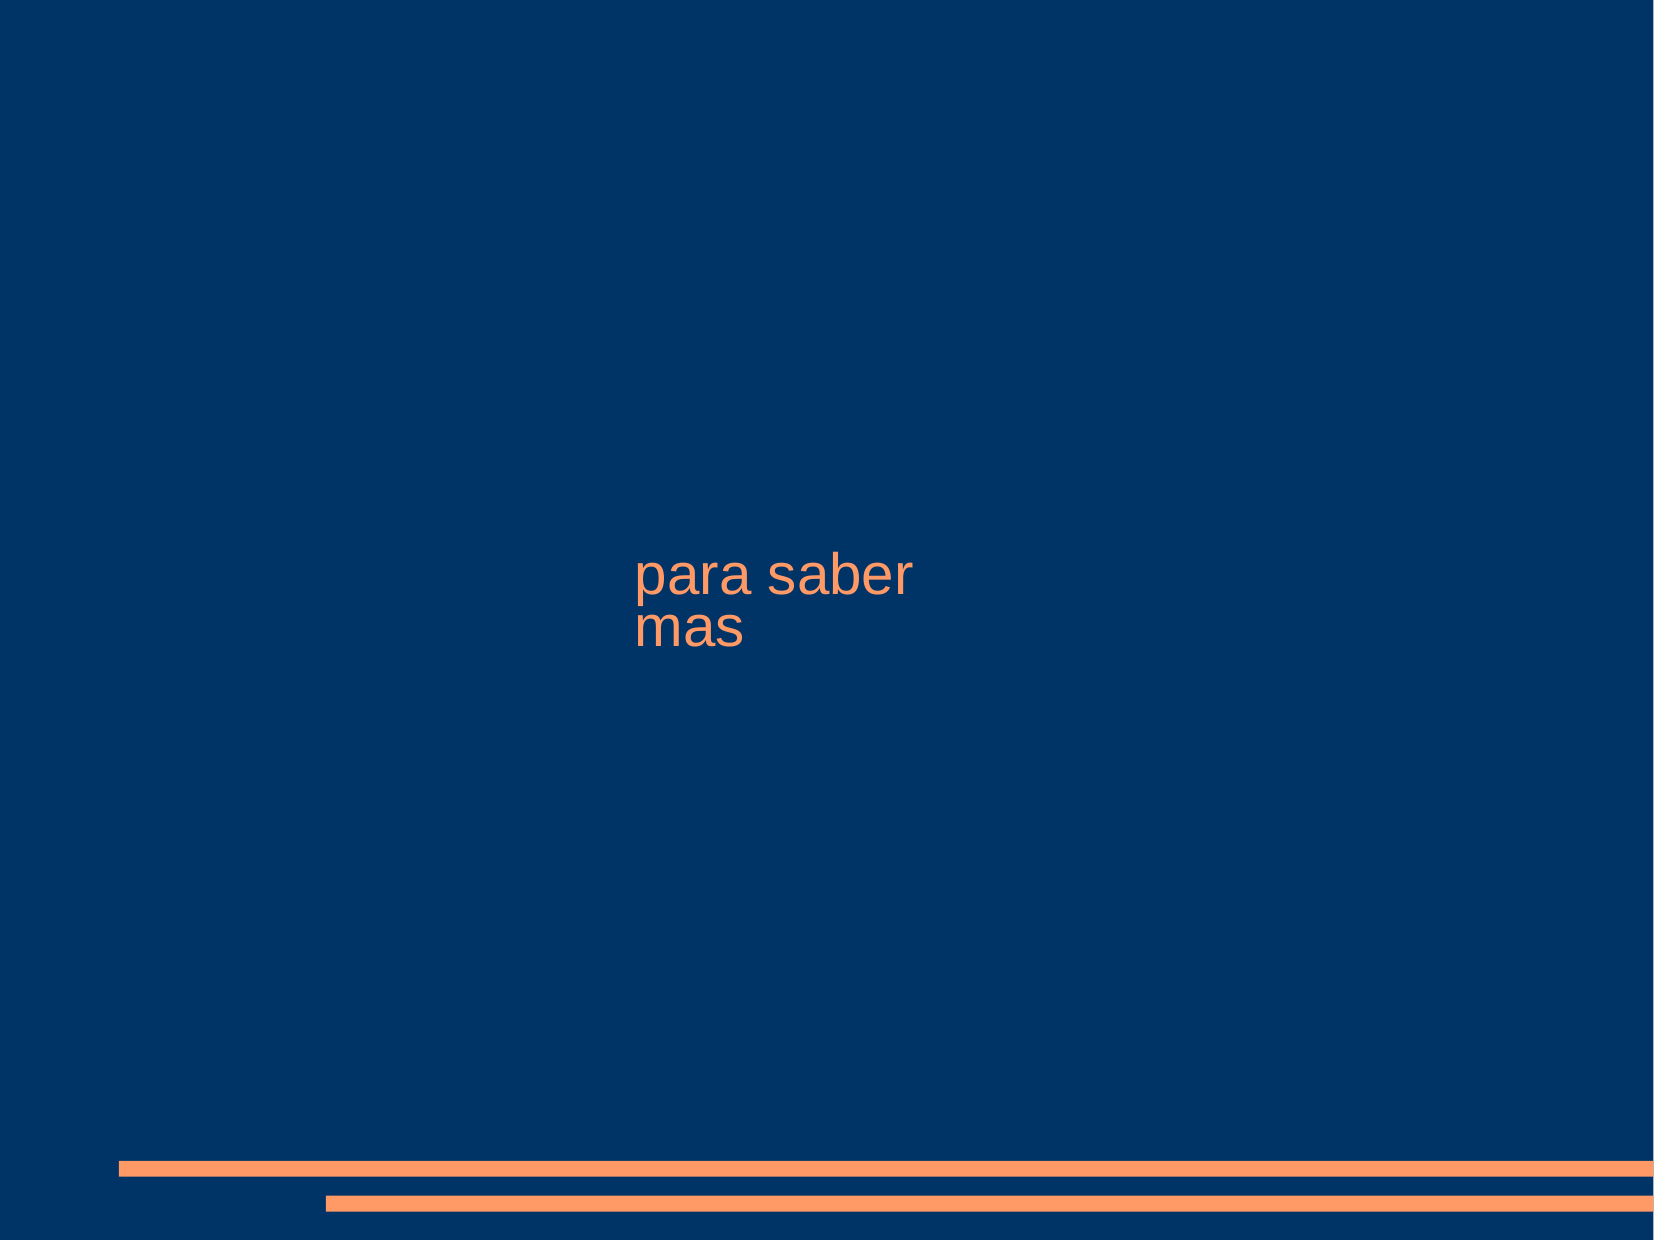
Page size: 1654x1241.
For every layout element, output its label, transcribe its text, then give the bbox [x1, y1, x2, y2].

text_box para saber mas [620, 534, 969, 680]
